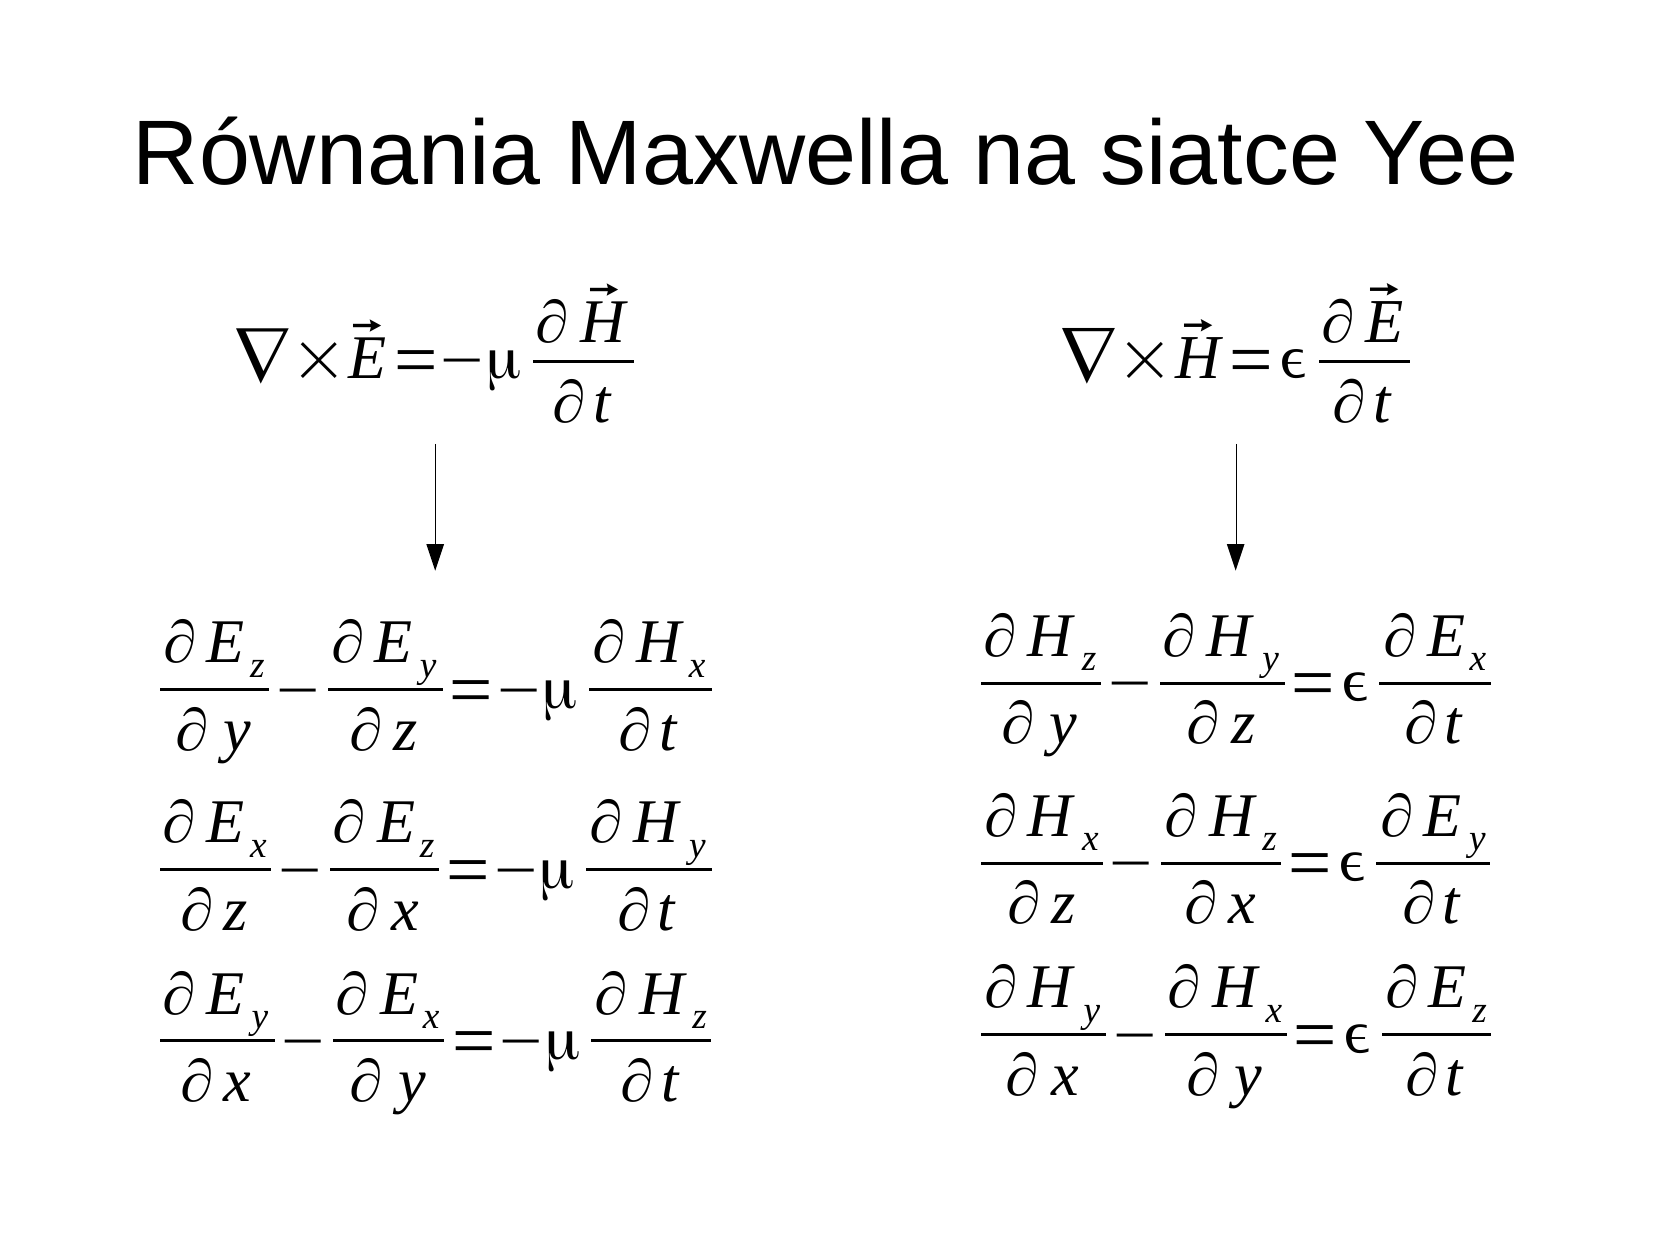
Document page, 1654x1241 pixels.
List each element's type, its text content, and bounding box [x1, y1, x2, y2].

title Równania Maxwella na siatce Yee [82, 49, 1571, 257]
chart [227, 280, 643, 435]
chart [150, 787, 721, 944]
chart [1053, 280, 1419, 436]
chart [971, 600, 1501, 758]
chart [971, 952, 1500, 1109]
chart [150, 607, 720, 764]
chart [150, 958, 721, 1115]
chart [971, 780, 1500, 938]
